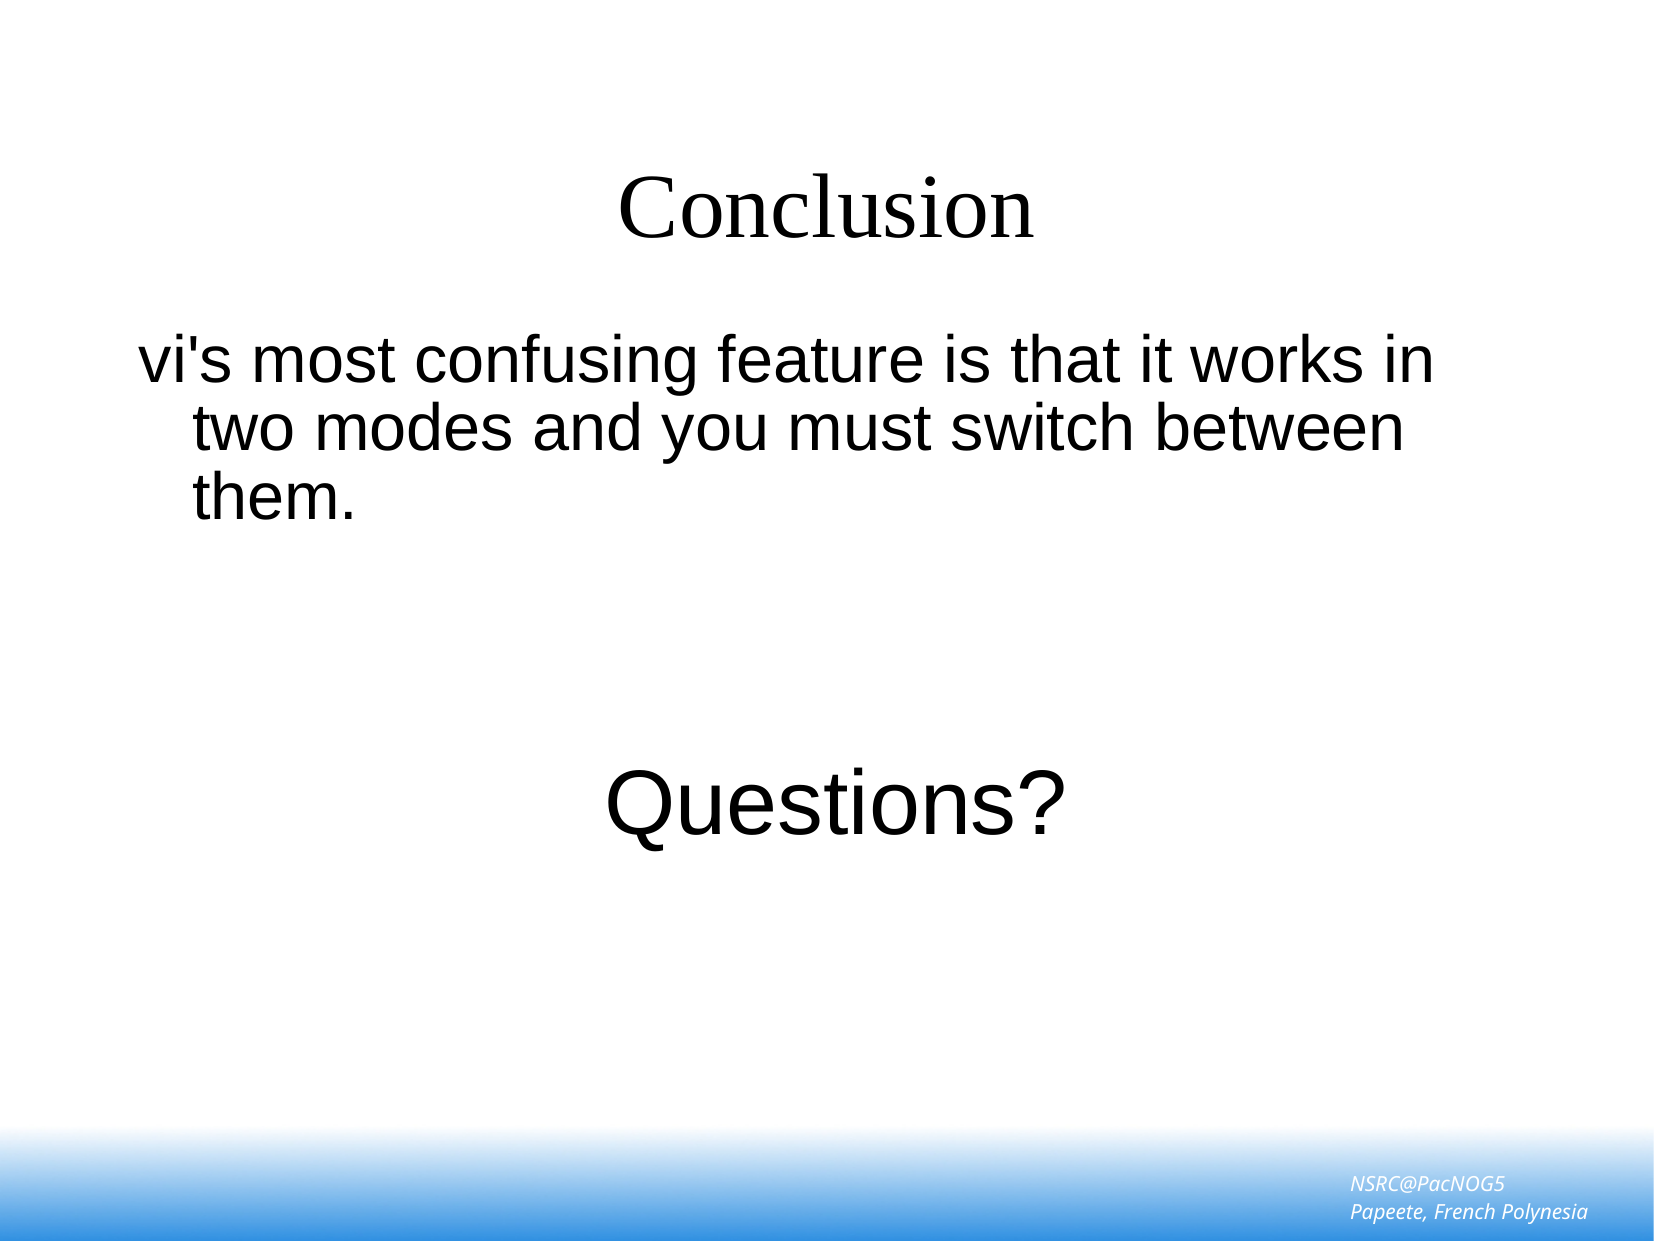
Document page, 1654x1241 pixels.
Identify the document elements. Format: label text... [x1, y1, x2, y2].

list vi's most confusing feature is that it works in two modes and you must switch between them. Questions? [121, 327, 1534, 1117]
picture [0, 1124, 1654, 1241]
title Conclusion [121, 102, 1534, 311]
